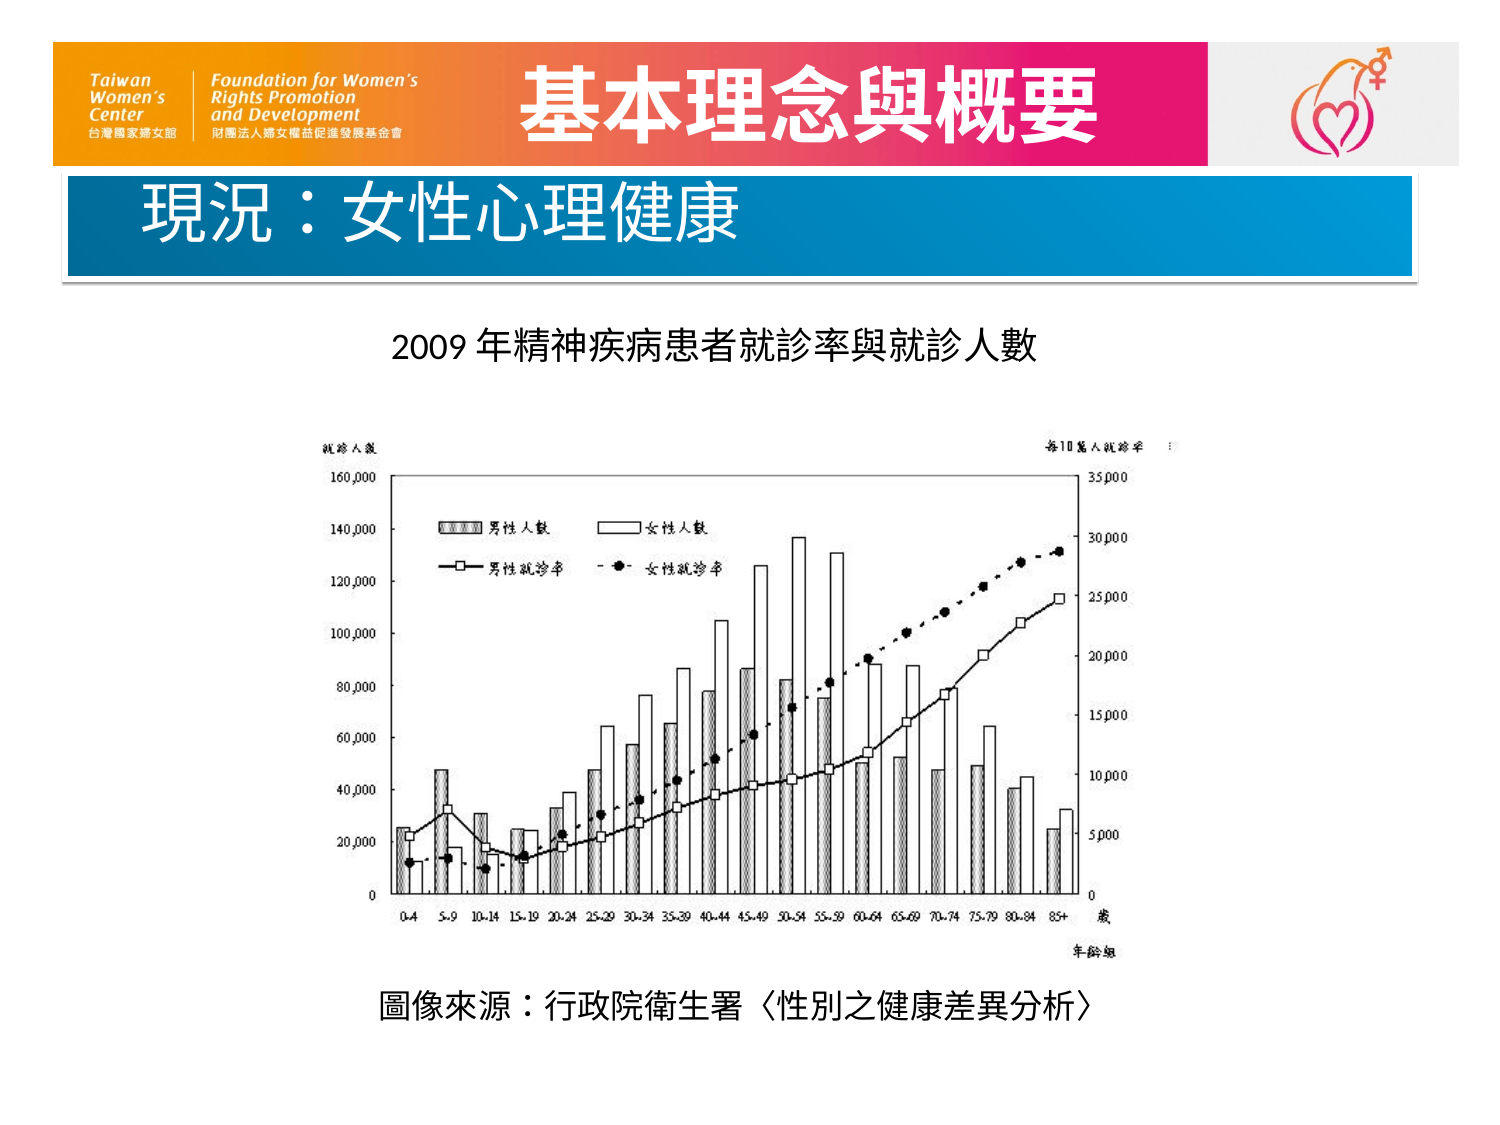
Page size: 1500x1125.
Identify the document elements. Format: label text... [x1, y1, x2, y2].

title 基本理念與概要 [194, 45, 1426, 161]
text_box 2009年精神疾病患者就診率與就診人數 [360, 314, 1069, 376]
text_box 圖像來源：行政院衛生署〈性別之健康差異分析〉 [360, 976, 1128, 1033]
text_box 現況：女性心理健康 [64, 172, 1415, 279]
picture [312, 385, 1213, 973]
